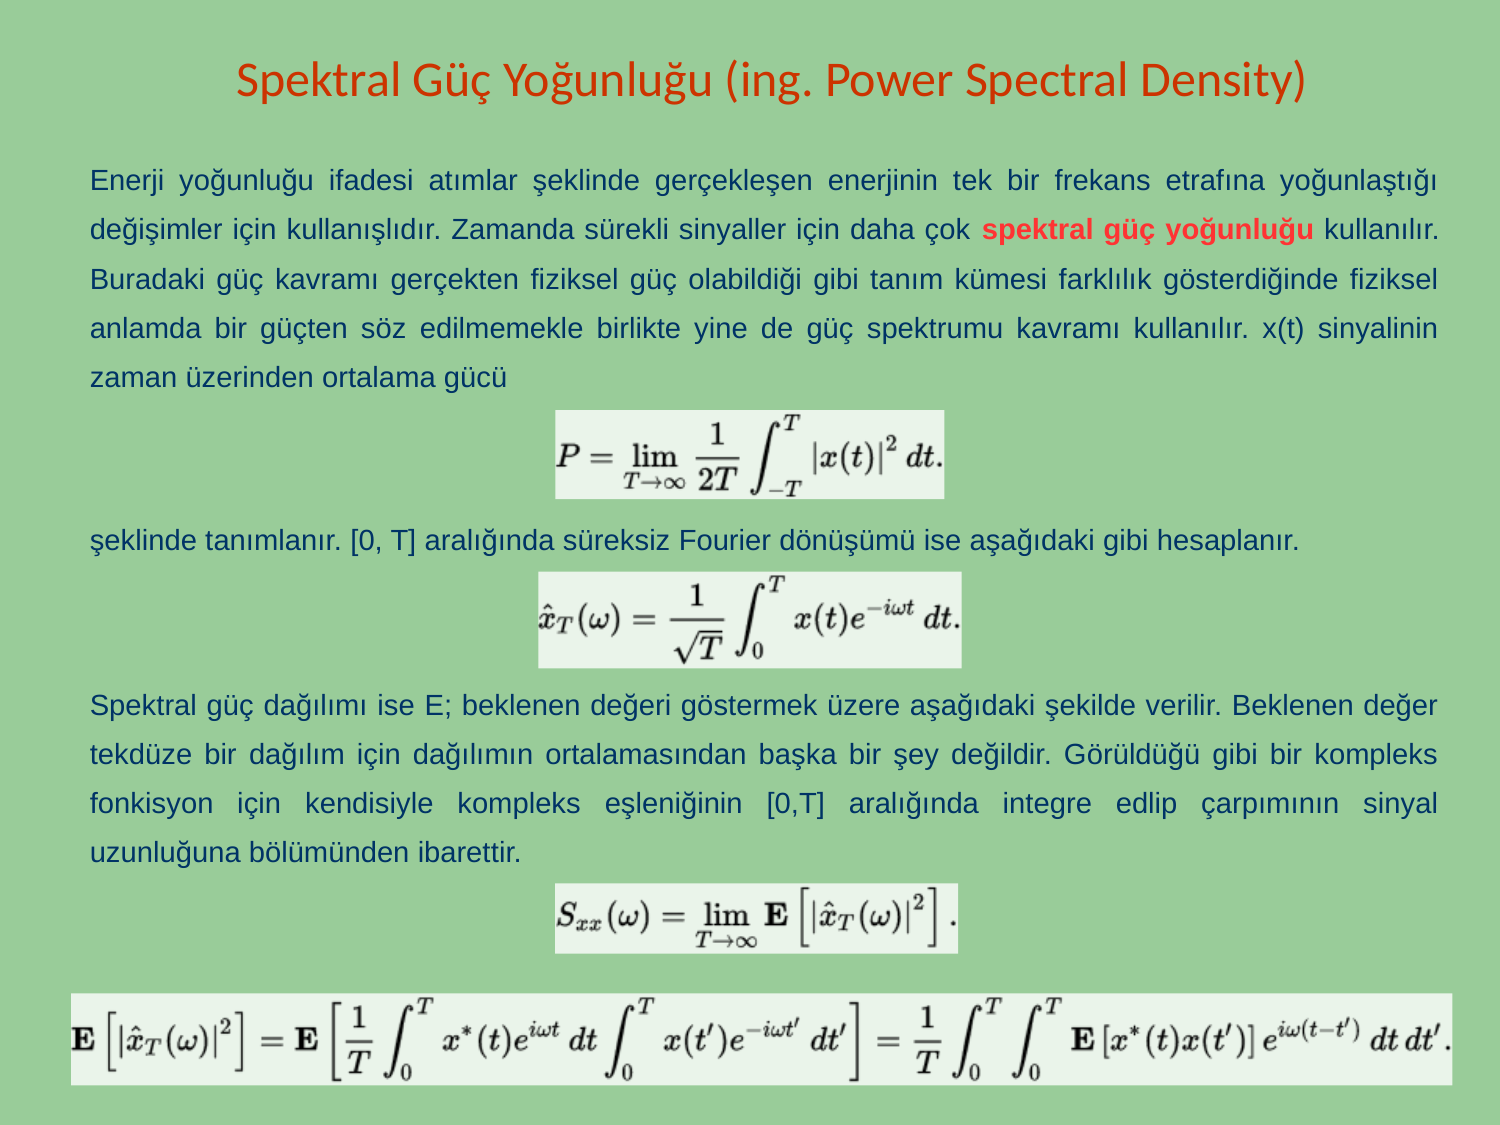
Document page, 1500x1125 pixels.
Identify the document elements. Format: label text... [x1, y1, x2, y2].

picture [555, 883, 959, 954]
picture [538, 571, 962, 669]
text_box şeklinde tanımlanır. [0, T] aralığında süreksiz Fourier dönüşümü ise aşağıdaki gibi hesaplanır. [75, 499, 1456, 564]
title Spektral Güç Yoğunluğu (ing. Power Spectral Density) [135, 28, 1410, 140]
picture [555, 410, 945, 500]
text_box Spektral güç dağılımı ise E; beklenen değeri göstermek üzere aşağıdaki şekilde verilir. Beklenen değer tekdüze bir dağılım için dağılımın ortalamasından başka bir şey değildir. Görüldüğü gibi bir kompleks fonkisyon için kendisiyle kompleks eşleniğinin [0,T] aralığında integre edlip çarpımının sinyal uzunluğuna bölümünden ibarettir. [75, 665, 1456, 877]
picture [71, 993, 1453, 1086]
text_box Enerji yoğunluğu ifadesi atımlar şeklinde gerçekleşen enerjinin tek bir frekans etrafına yoğunlaştığı değişimler için kullanışlıdır. Zamanda sürekli sinyaller için daha çok spektral güç yoğunluğu kullanılır. Buradaki güç kavramı gerçekten fiziksel güç olabildiği gibi tanım kümesi farklılık gösterdiğinde fiziksel anlamda bir güçten söz edilmemekle birlikte yine de güç spektrumu kavramı kullanılır. x(t) sinyalinin zaman üzerinden ortalama gücü [75, 140, 1456, 402]
